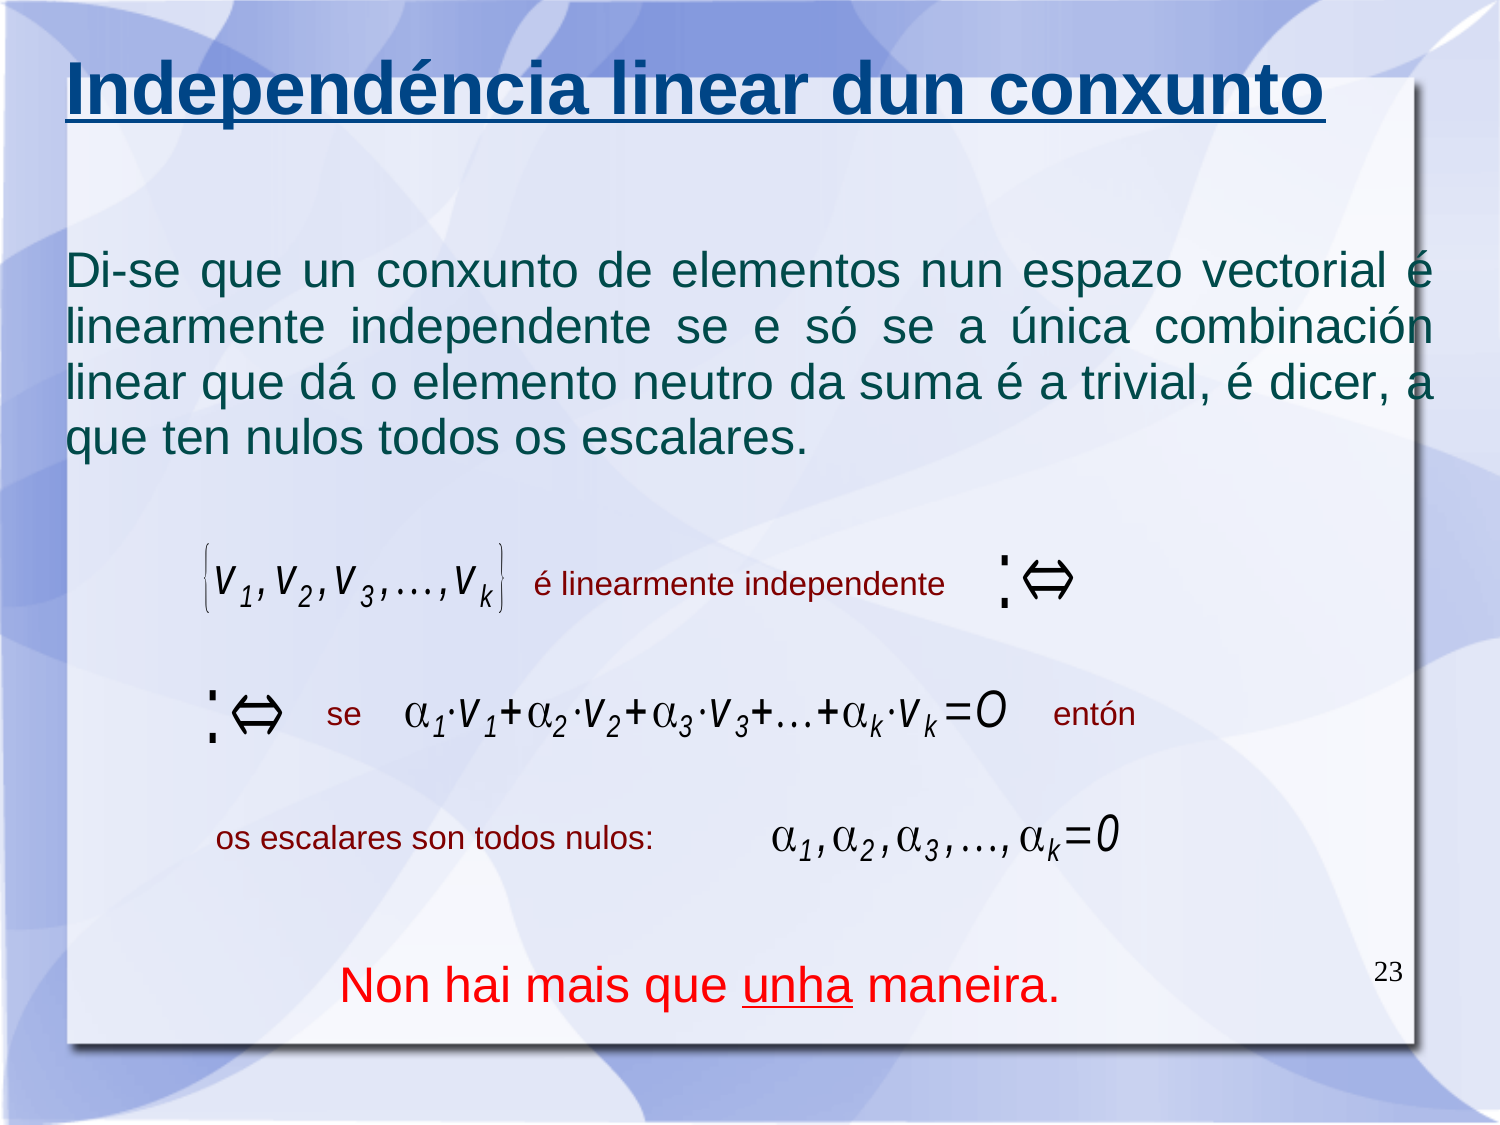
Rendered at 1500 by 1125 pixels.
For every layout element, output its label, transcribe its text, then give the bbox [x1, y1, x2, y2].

list Di-se que un conxunto de elementos nun espazo vectorial é linearmente independente se e só se a única combinación linear que dá o elemento neutro da suma é a trivial, é dicer, a que ten nulos todos os escalares. [59, 236, 1441, 472]
chart [394, 677, 1019, 746]
picture [0, 0, 1500, 1125]
text_box se [311, 684, 390, 740]
text_box é linearmente independente [518, 554, 980, 610]
chart [189, 650, 301, 763]
chart [760, 801, 1132, 870]
text_box entón [1038, 684, 1170, 740]
title Independéncia linear dun conxunto [59, 29, 1441, 148]
chart [193, 542, 517, 617]
text_box os escalares son todos nulos: [200, 808, 703, 865]
text_box Non hai mais que unha maneira. [324, 945, 1253, 1021]
chart [980, 514, 1092, 627]
